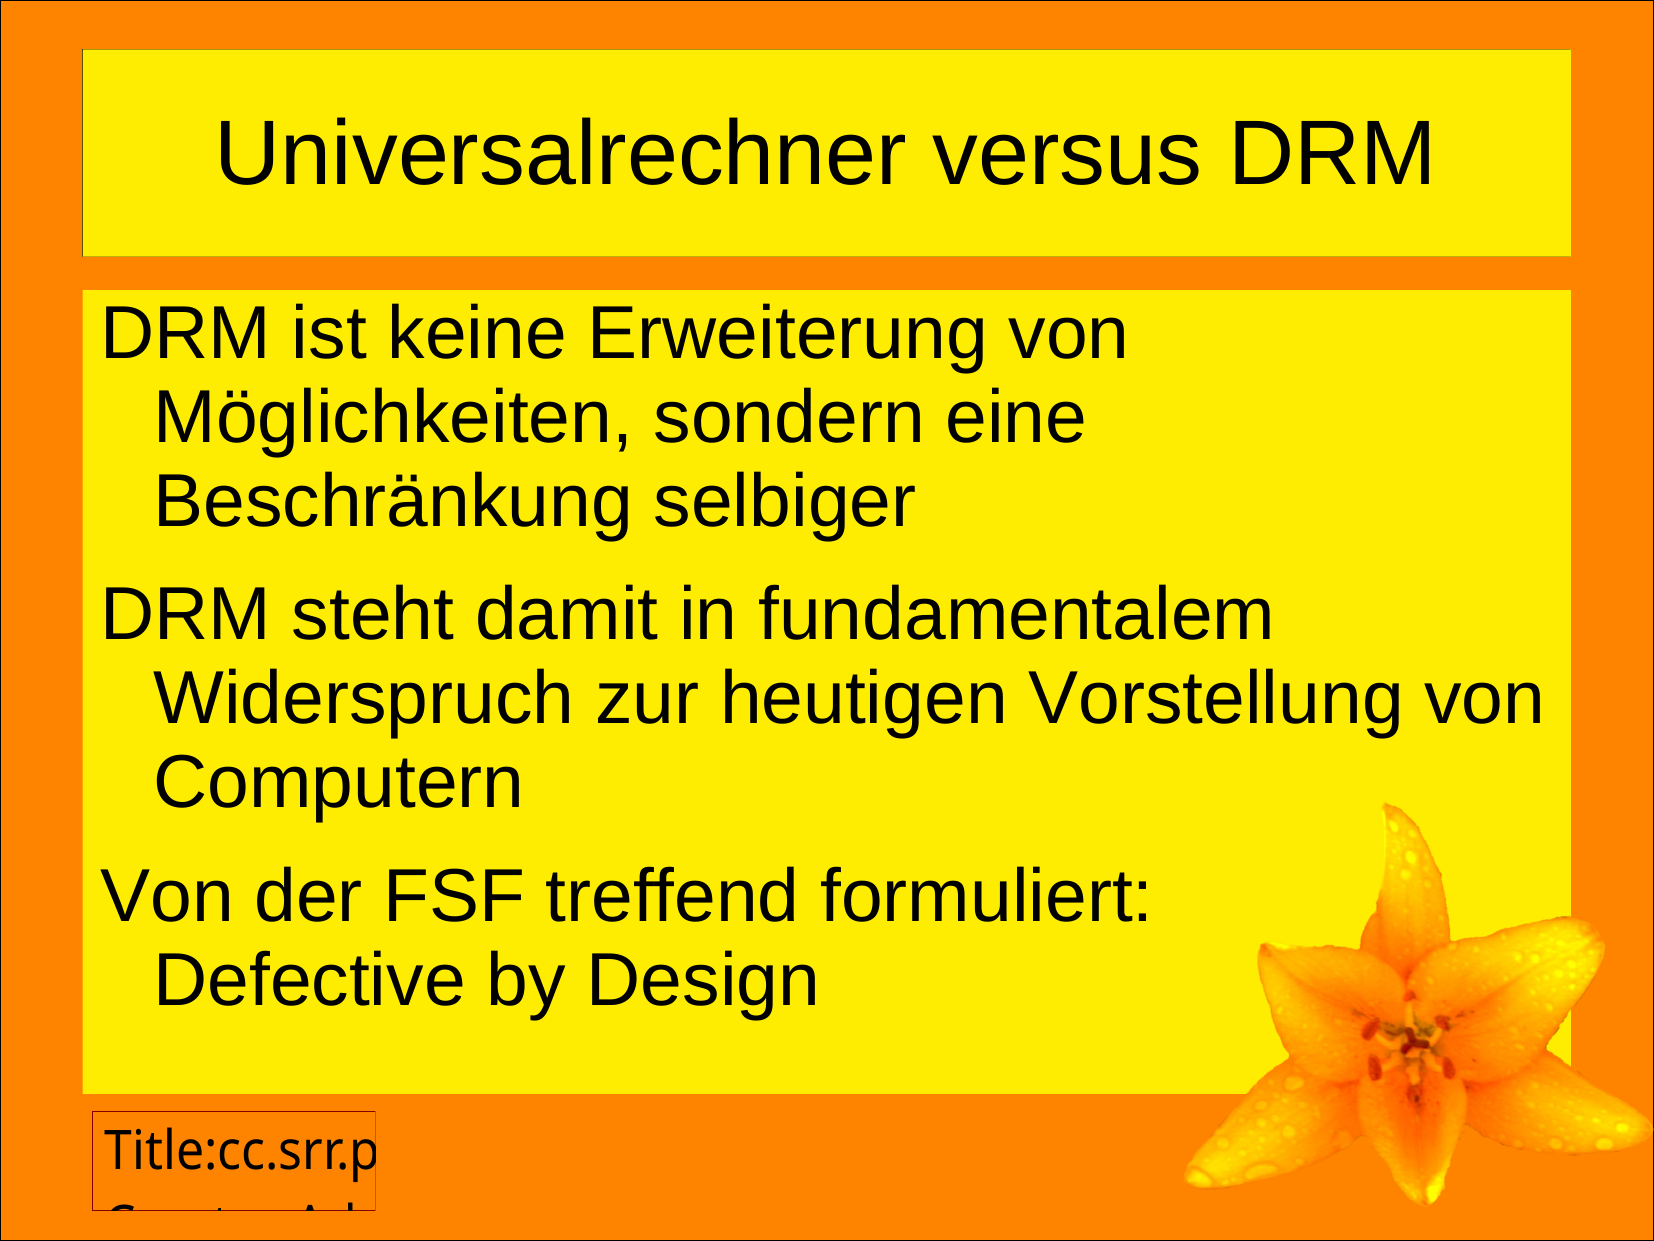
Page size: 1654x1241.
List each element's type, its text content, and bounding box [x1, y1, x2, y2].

picture [1181, 767, 1654, 1241]
picture [88, 1108, 376, 1211]
text_box [0, 0, 1654, 1241]
list DRM ist keine Erweiterung von Möglichkeiten, sondern eine Beschränkung selbiger DRM steht damit in fundamentalem Widerspruch zur heutigen Vorstellung von Computern Von der FSF treffend formuliert: Defective by Design [82, 290, 1571, 1094]
title Universalrechner versus DRM [82, 49, 1571, 257]
